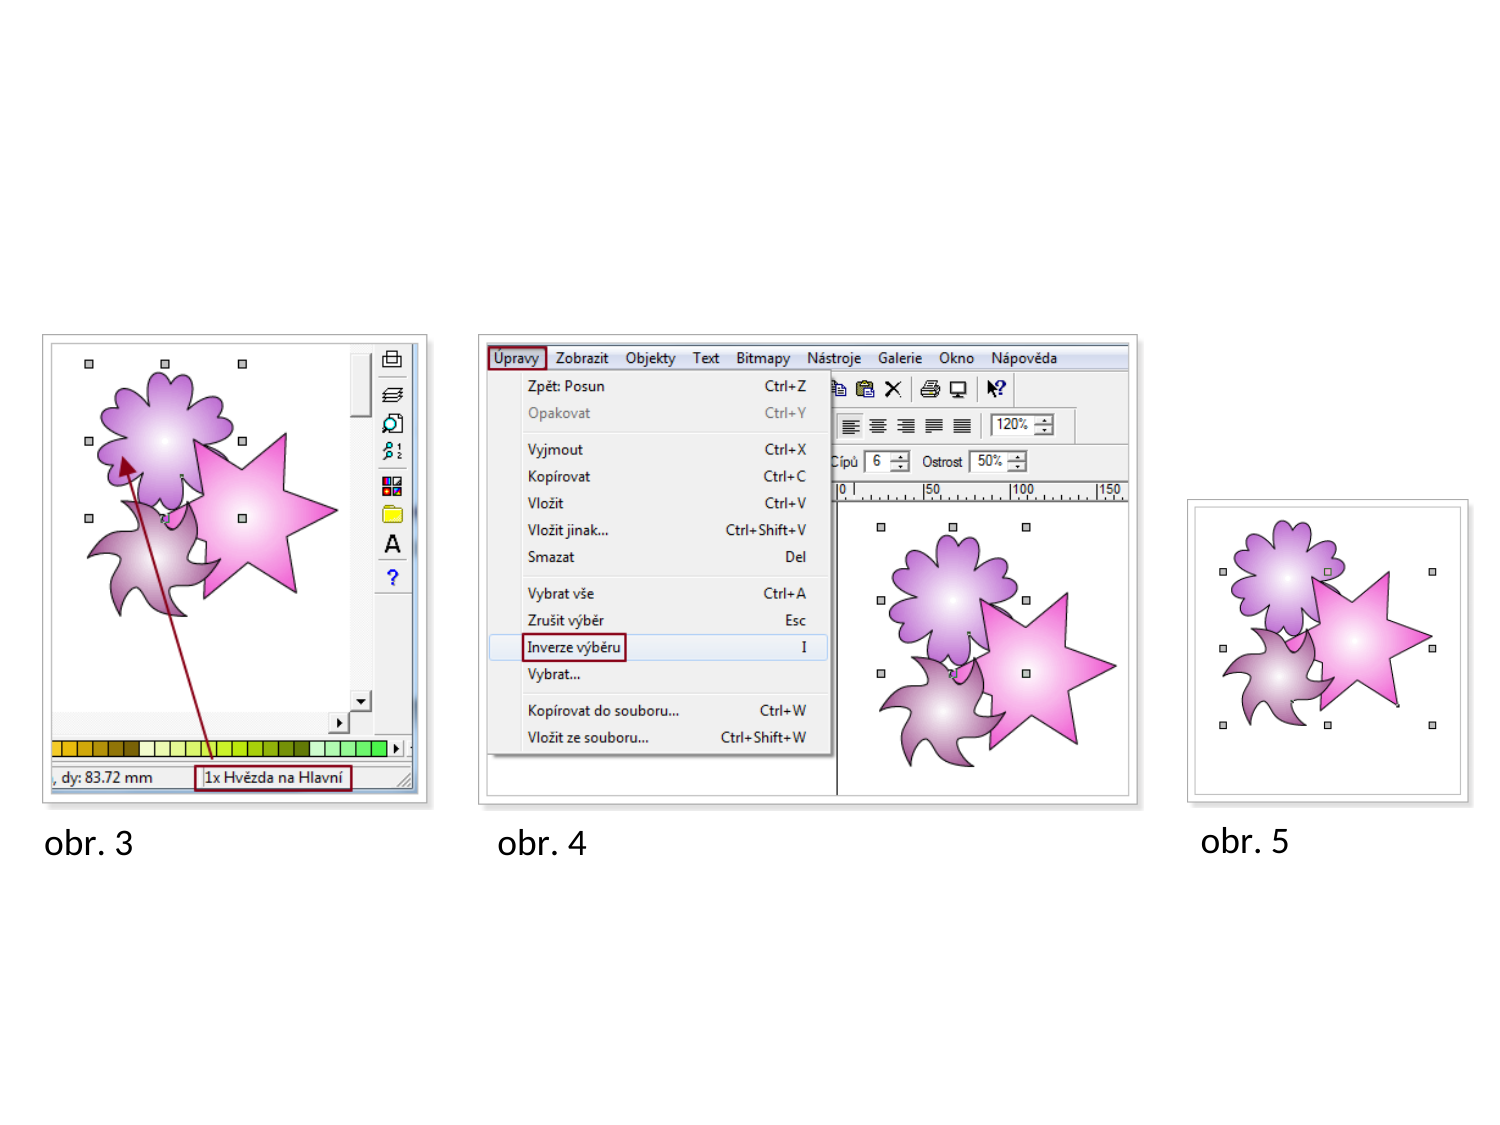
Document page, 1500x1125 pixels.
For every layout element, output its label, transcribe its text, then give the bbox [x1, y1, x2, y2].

text_box obr. 5 [1185, 807, 1306, 869]
picture [1187, 499, 1474, 809]
picture [42, 334, 434, 810]
text_box obr. 4 [482, 811, 602, 872]
text_box obr. 3 [29, 810, 361, 872]
picture [478, 334, 1144, 811]
